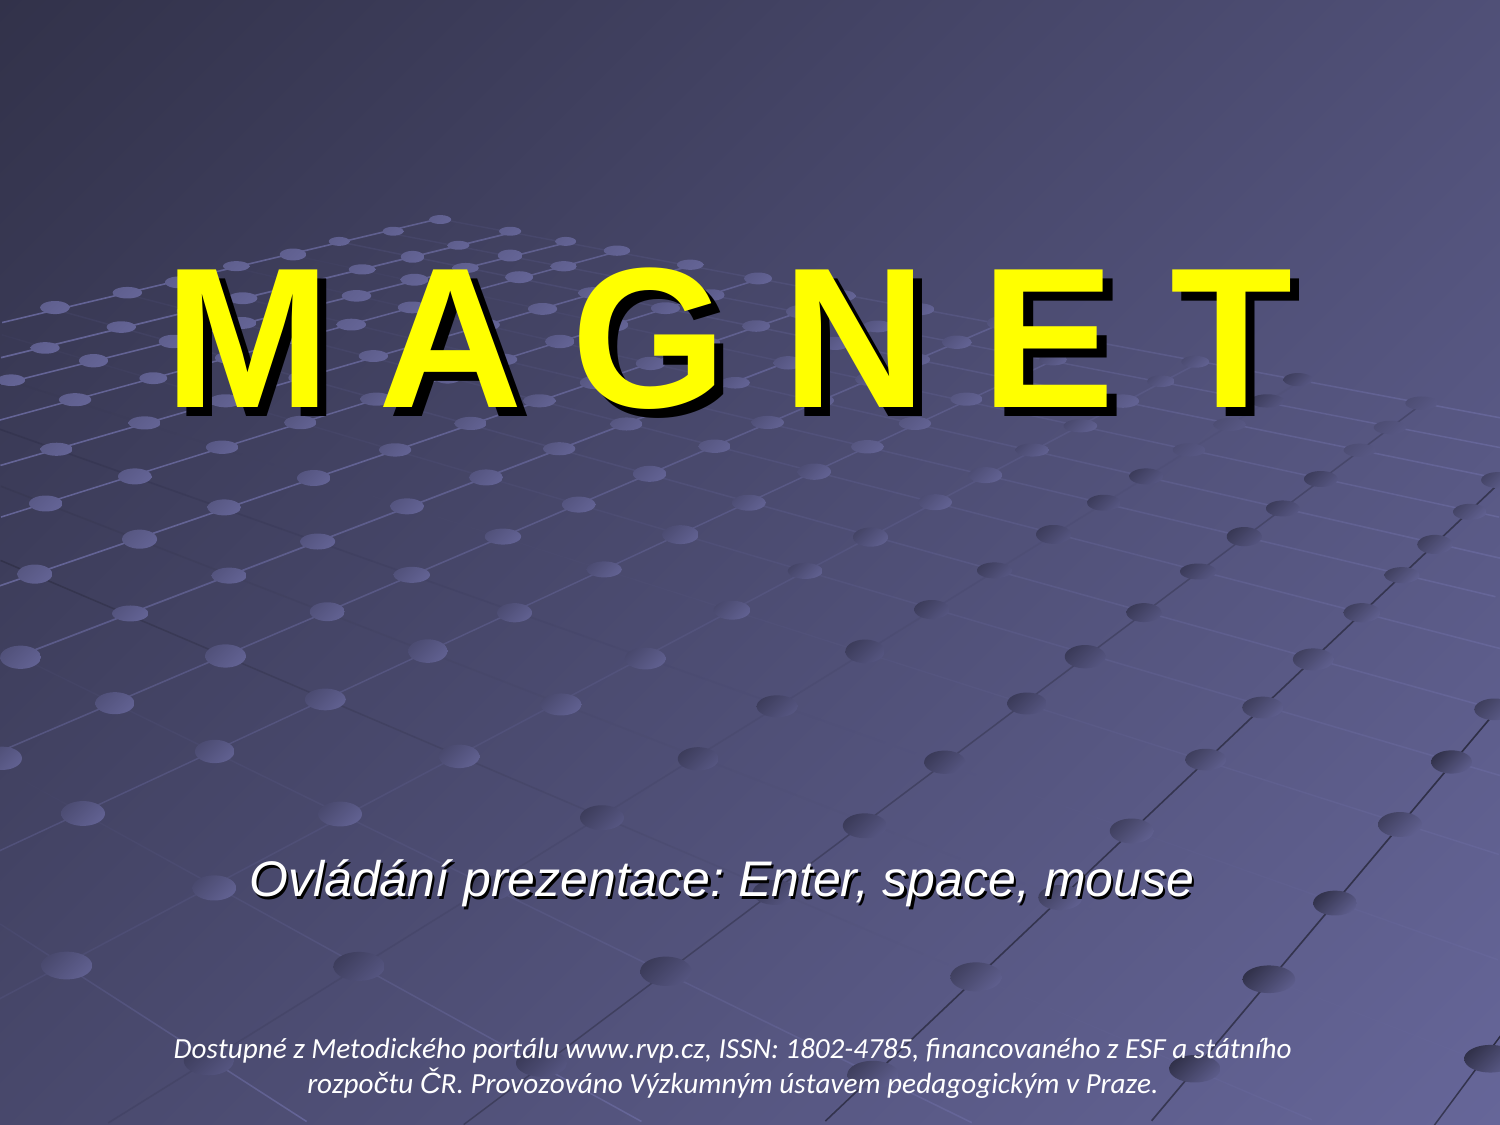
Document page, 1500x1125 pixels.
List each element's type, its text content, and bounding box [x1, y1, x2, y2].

text_box Dostupné z Metodického portálu www.rvp.cz, ISSN: 1802-4785, financovaného z ESF a státního rozpočtu ČR. Provozováno Výzkumným ústavem pedagogickým v Praze. [112, 1034, 1355, 1095]
title M A G N E T [112, 137, 1388, 458]
text_box Ovládání prezentace: Enter, space, mouse [206, 763, 1257, 977]
